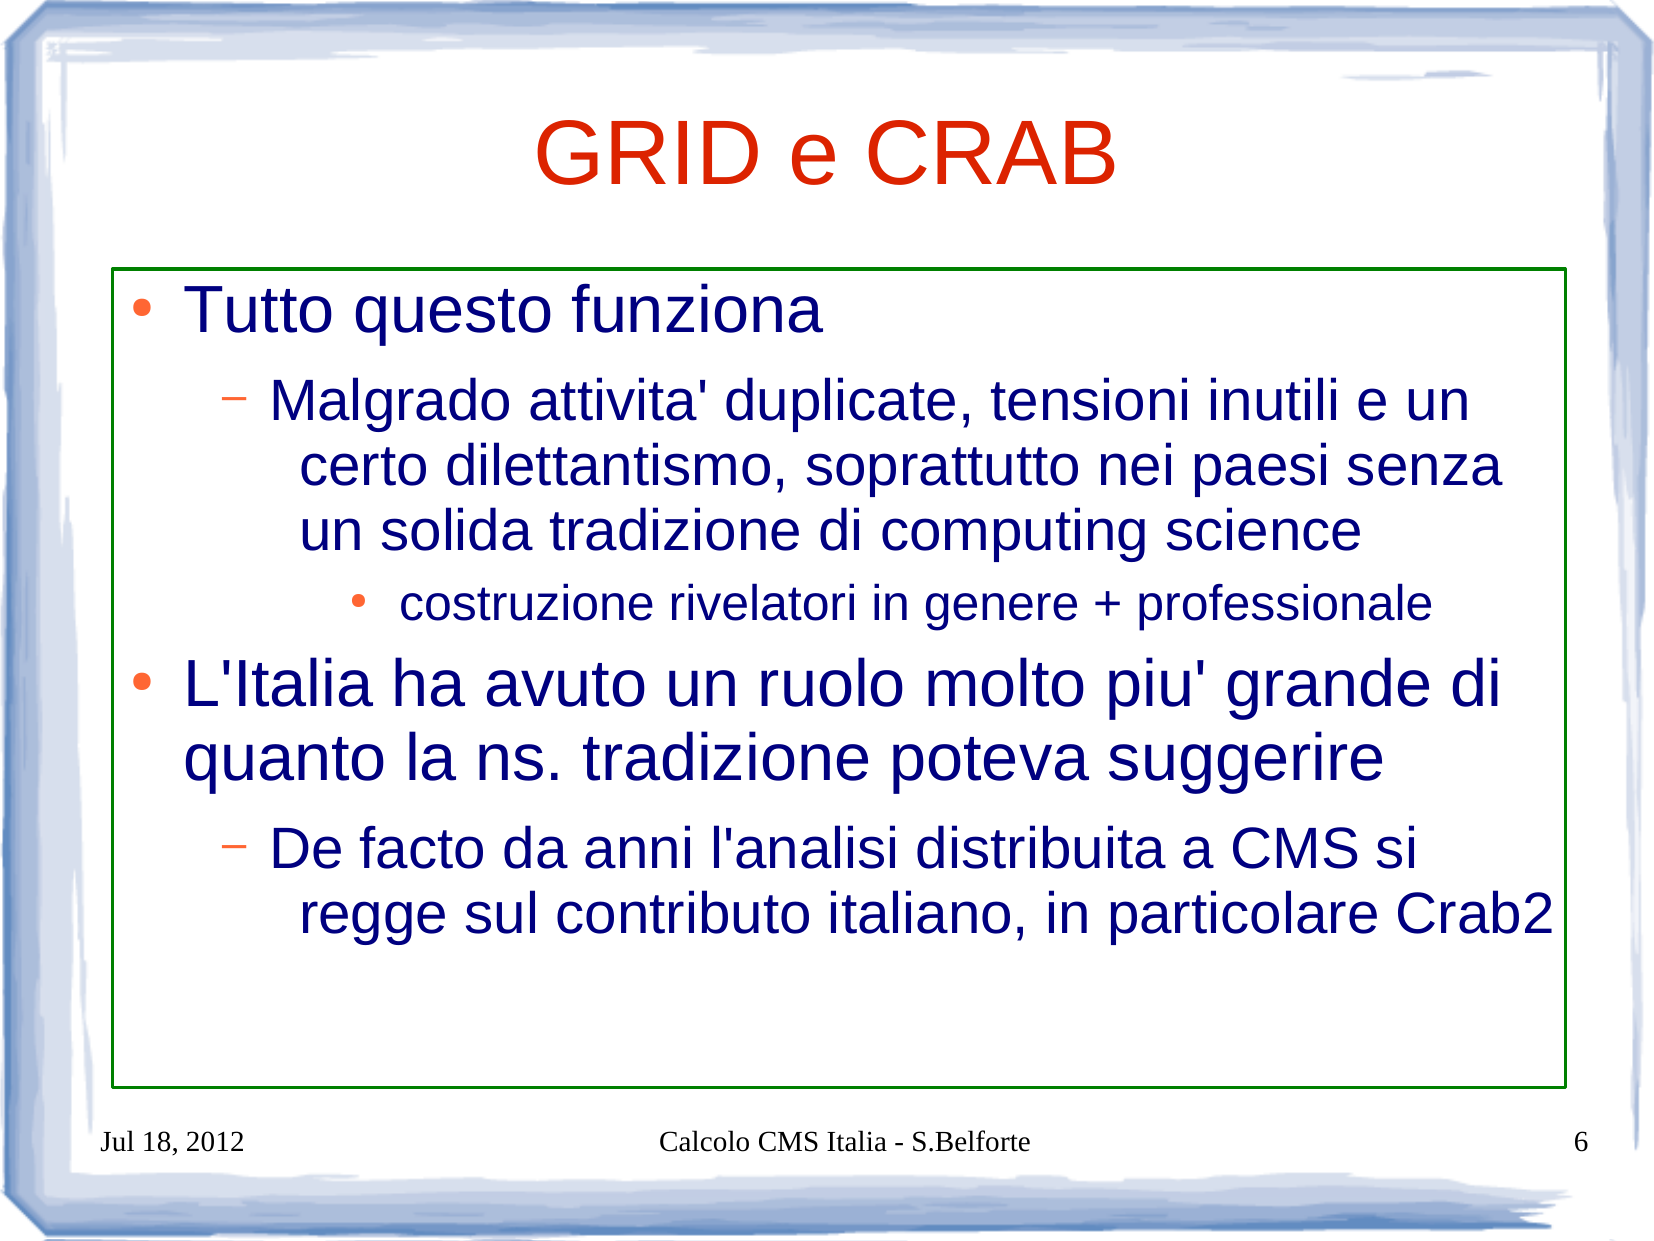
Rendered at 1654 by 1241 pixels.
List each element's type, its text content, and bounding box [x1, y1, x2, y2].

picture [0, 0, 1654, 1241]
list Tutto questo funziona Malgrado attivita' duplicate, tensioni inutili e un certo dilettantismo, soprattutto nei paesi senza un solida tradizione di computing science costruzione rivelatori in genere + professionale L'Italia ha avuto un ruolo molto piu' grande di quanto la ns. tradizione poteva suggerire De facto da anni l'analisi distribuita a CMS si regge sul contributo italiano, in particolare Crab2 [112, 268, 1566, 1088]
title GRID e CRAB [82, 49, 1571, 257]
